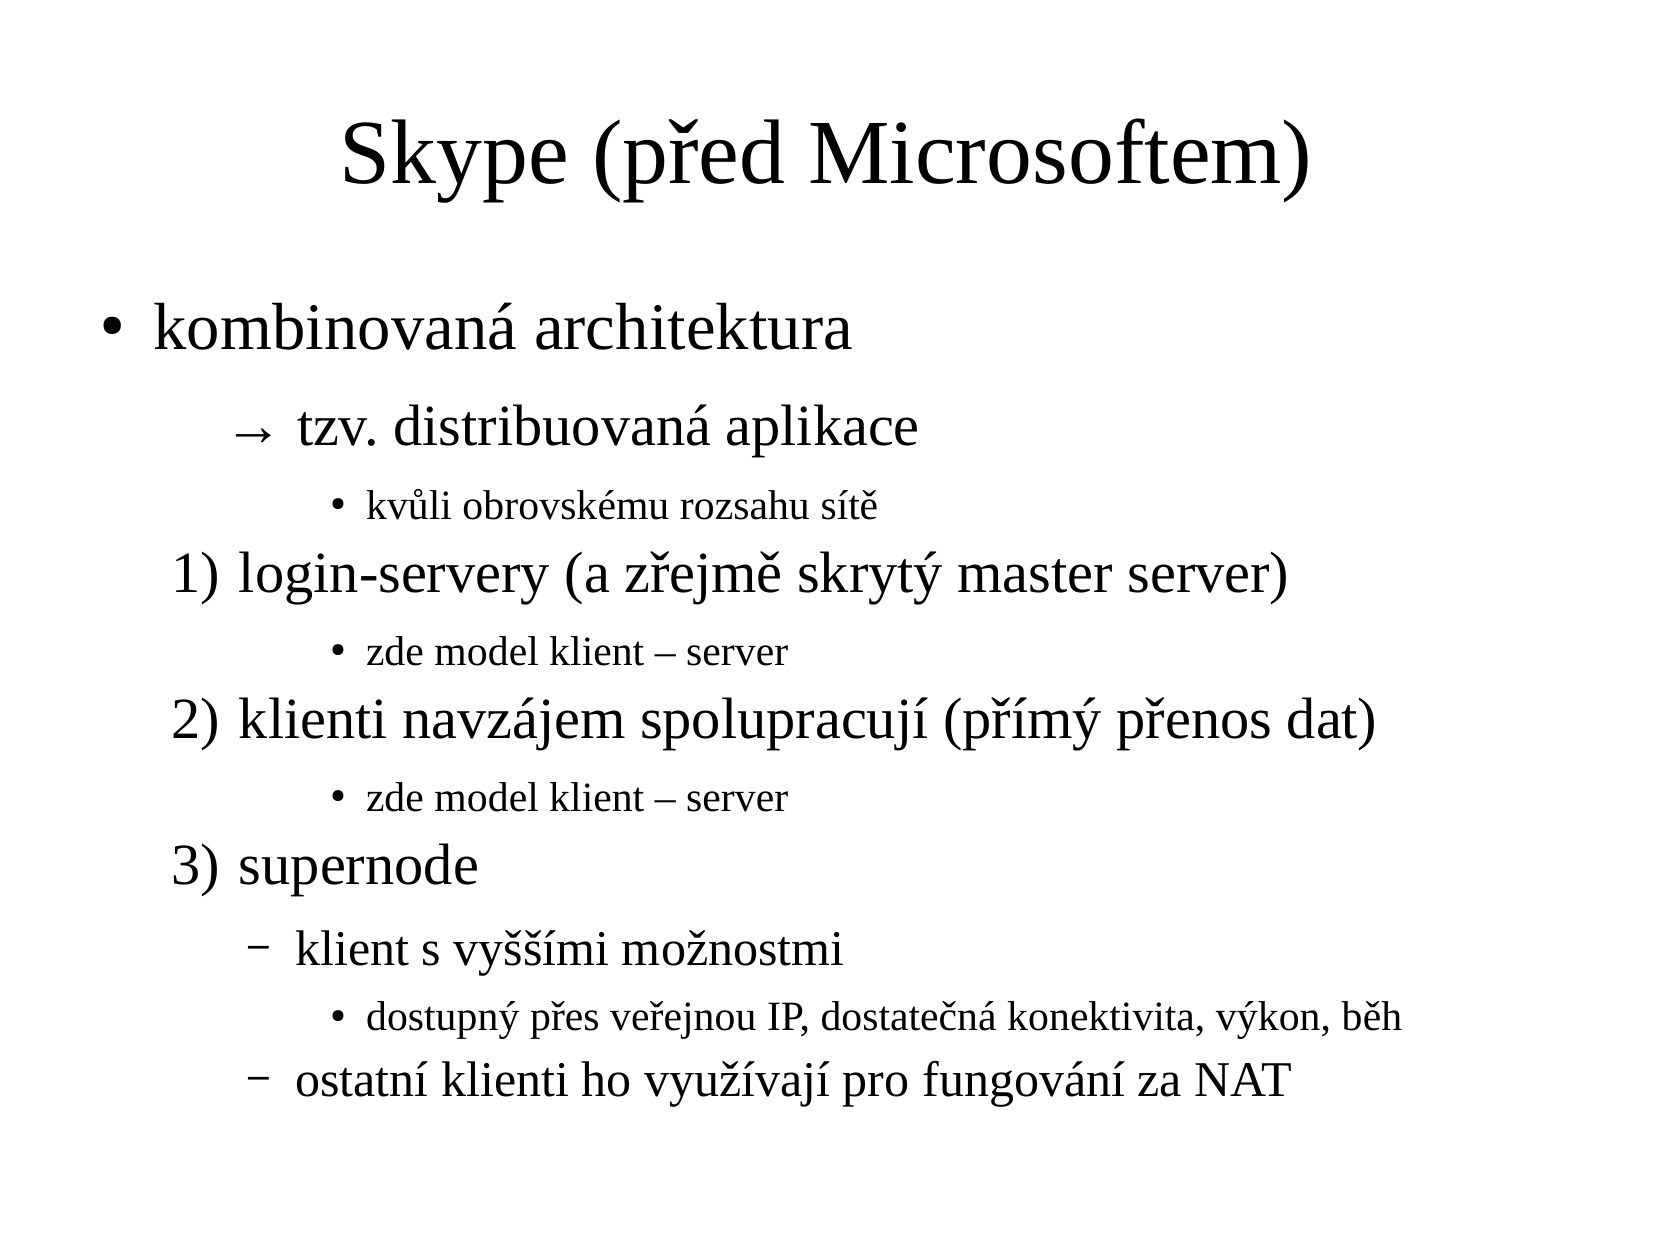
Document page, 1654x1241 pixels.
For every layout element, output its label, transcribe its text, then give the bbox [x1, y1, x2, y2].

title Skype (před Microsoftem) [82, 56, 1571, 250]
list kombinovaná architektura → tzv. distribuovaná aplikace kvůli obrovskému rozsahu sítě login-servery (a zřejmě skrytý master server) zde model klient – server klienti navzájem spolupracují (přímý přenos dat) zde model klient – server supernode klient s vyššími možnostmi dostupný přes veřejnou IP, dostatečná konektivita, výkon, běh ostatní klienti ho využívají pro fungování za NAT [82, 290, 1571, 1211]
